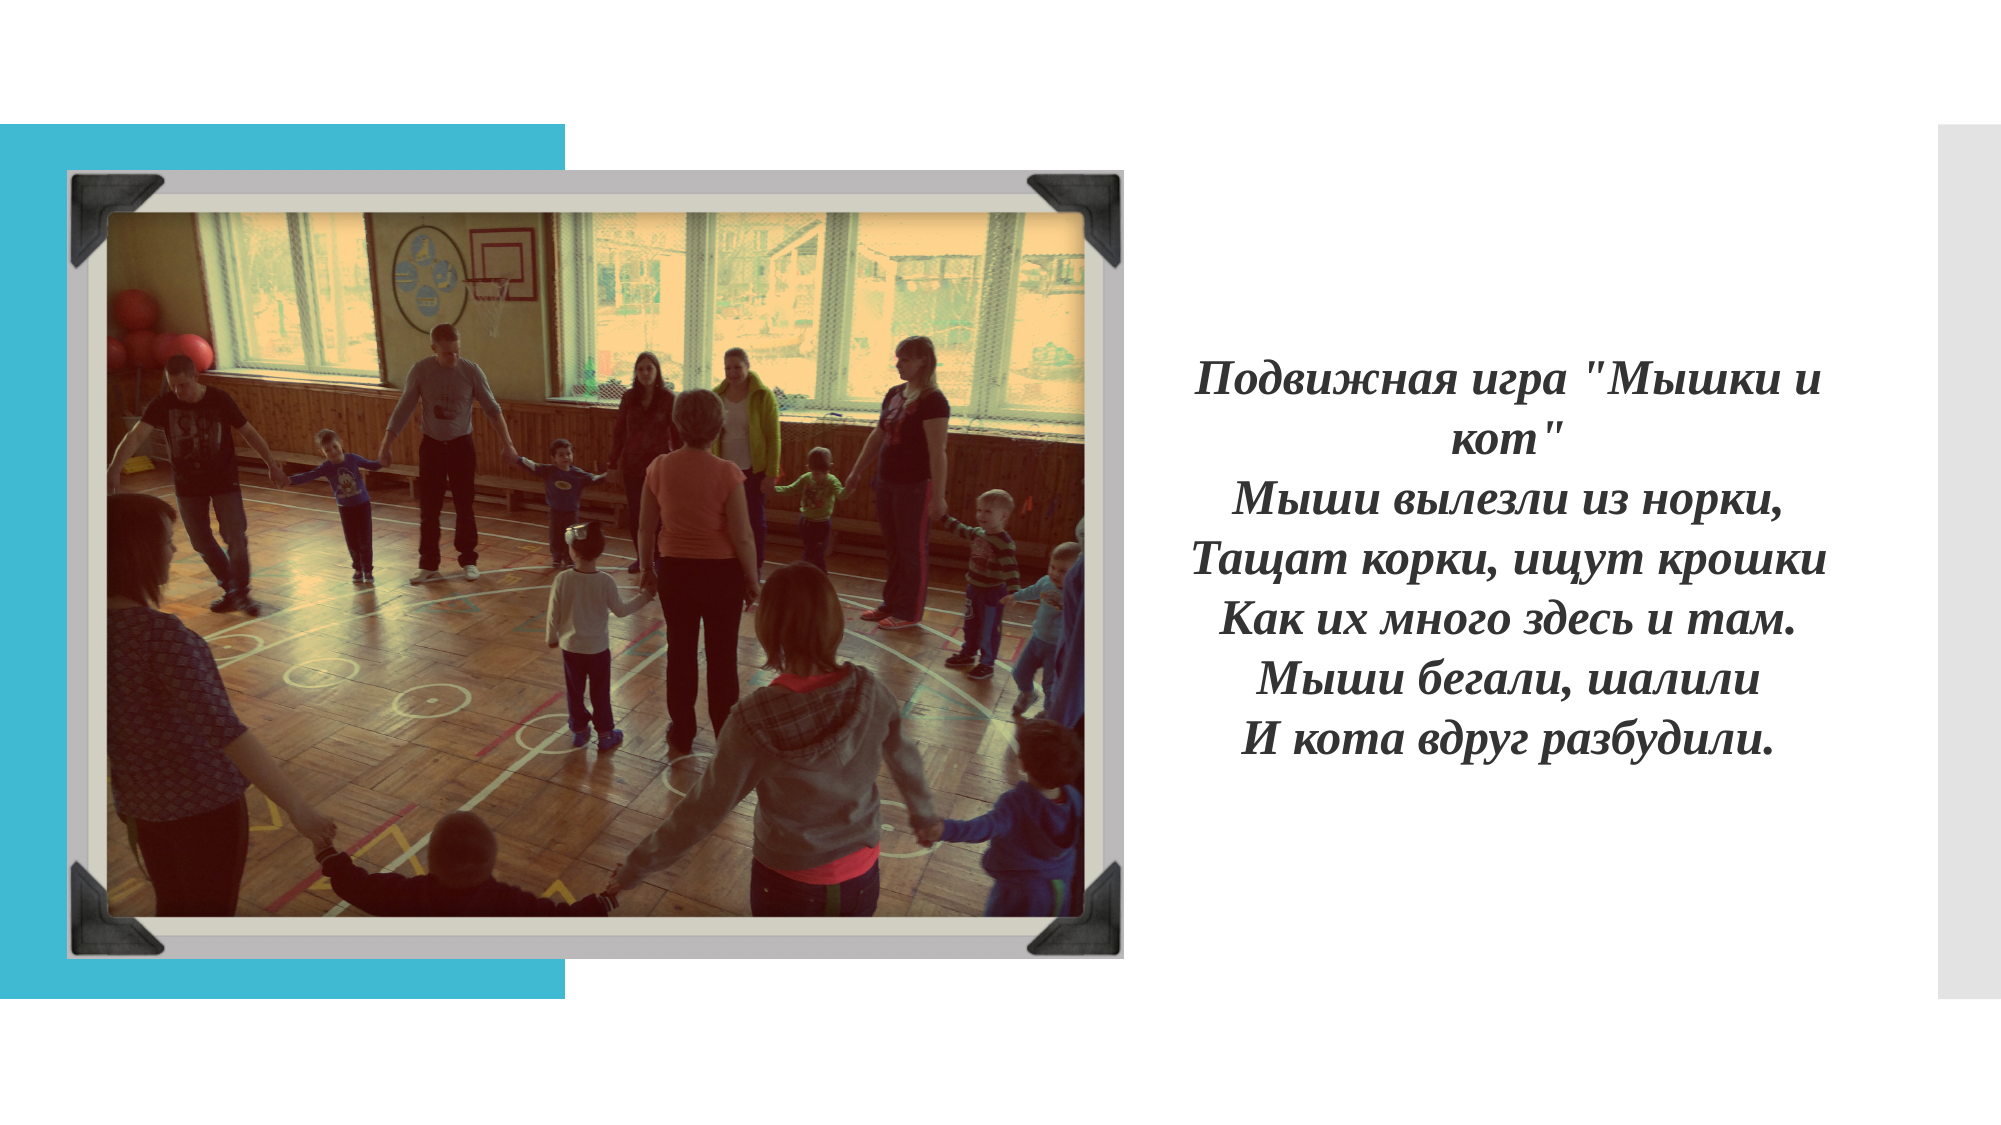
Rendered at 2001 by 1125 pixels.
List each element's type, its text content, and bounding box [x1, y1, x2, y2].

text_box Подвижная игра "Мышки и кот" Мыши вылезли из норки, Тащат корки, ищут крошки Как их много здесь и там. Мыши бегали, шалили И кота вдруг разбудили. [1152, 336, 1865, 822]
picture [67, 170, 1124, 959]
